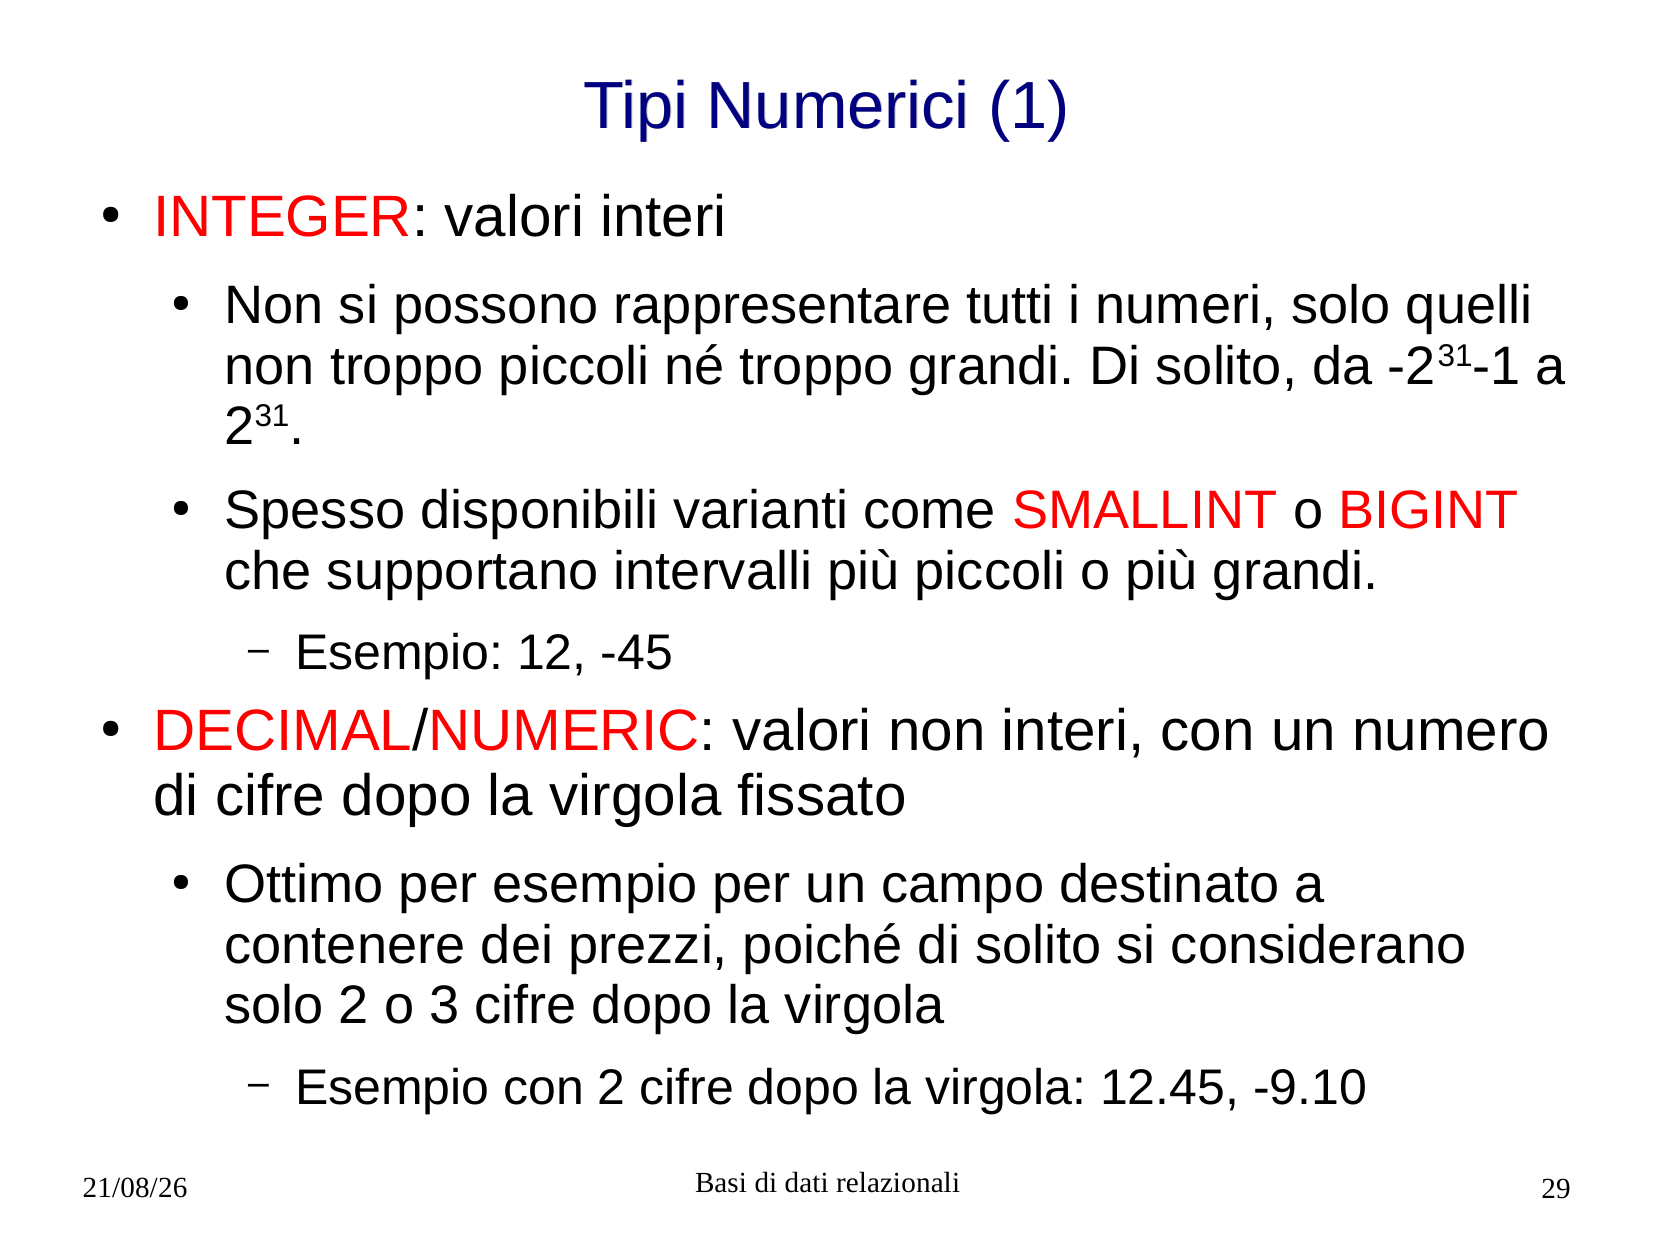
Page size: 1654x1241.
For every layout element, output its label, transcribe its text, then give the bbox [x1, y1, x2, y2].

title Tipi Numerici (1) [82, 49, 1571, 161]
list INTEGER: valori interi Non si possono rappresentare tutti i numeri, solo quelli non troppo piccoli né troppo grandi. Di solito, da -231-1 a 231. Spesso disponibili varianti come SMALLINT o BIGINT che supportano intervalli più piccoli o più grandi. Esempio: 12, -45 DECIMAL/NUMERIC: valori non interi, con un numero di cifre dopo la virgola fissato Ottimo per esempio per un campo destinato a contenere dei prezzi, poiché di solito si considerano solo 2 o 3 cifre dopo la virgola Esempio con 2 cifre dopo la virgola: 12.45, -9.10 [82, 183, 1571, 1146]
